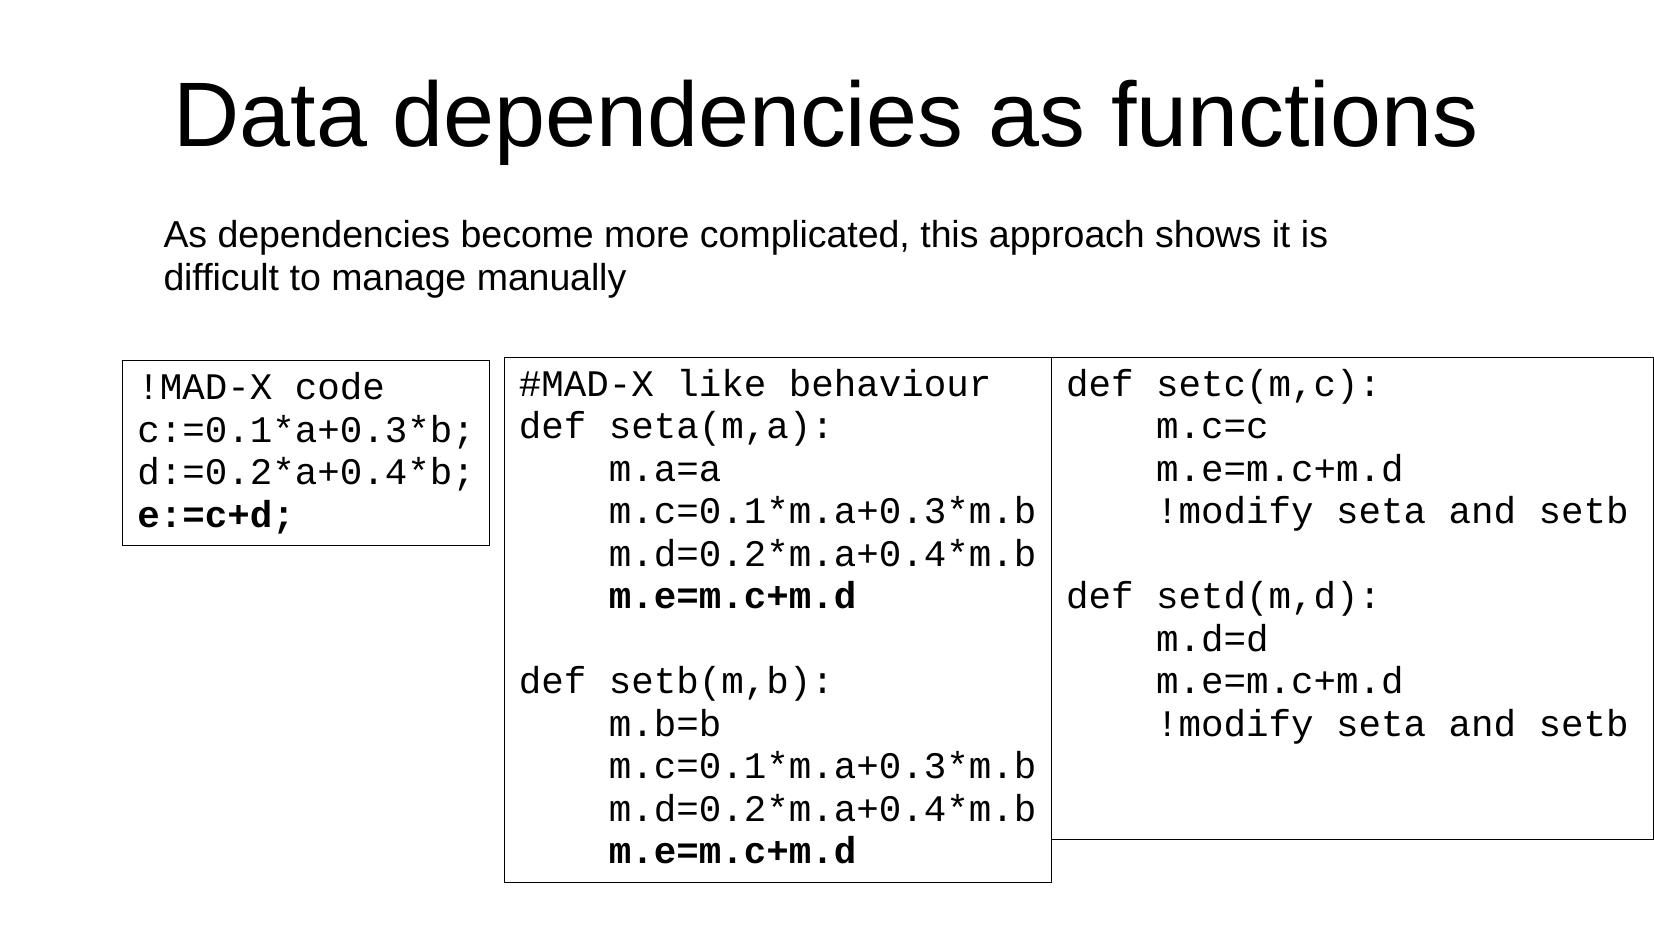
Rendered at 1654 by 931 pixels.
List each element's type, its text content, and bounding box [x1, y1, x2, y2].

title Data dependencies as functions [82, 37, 1571, 193]
text_box def setc(m,c): m.c=c m.e=m.c+m.d !modify seta and setb def setd(m,d): m.d=d m.e=m.c+m.d !modify seta and setb [1051, 357, 1654, 840]
text_box #MAD-X like behaviour def seta(m,a): m.a=a m.c=0.1*m.a+0.3*m.b m.d=0.2*m.a+0.4*m.b m.e=m.c+m.d def setb(m,b): m.b=b m.c=0.1*m.a+0.3*m.b m.d=0.2*m.a+0.4*m.b m.e=m.c+m.d [504, 357, 1052, 883]
text_box !MAD-X code c:=0.1*a+0.3*b; d:=0.2*a+0.4*b; e:=c+d; [122, 360, 490, 546]
text_box As dependencies become more complicated, this approach shows it is difficult to manage manually [148, 206, 1400, 348]
